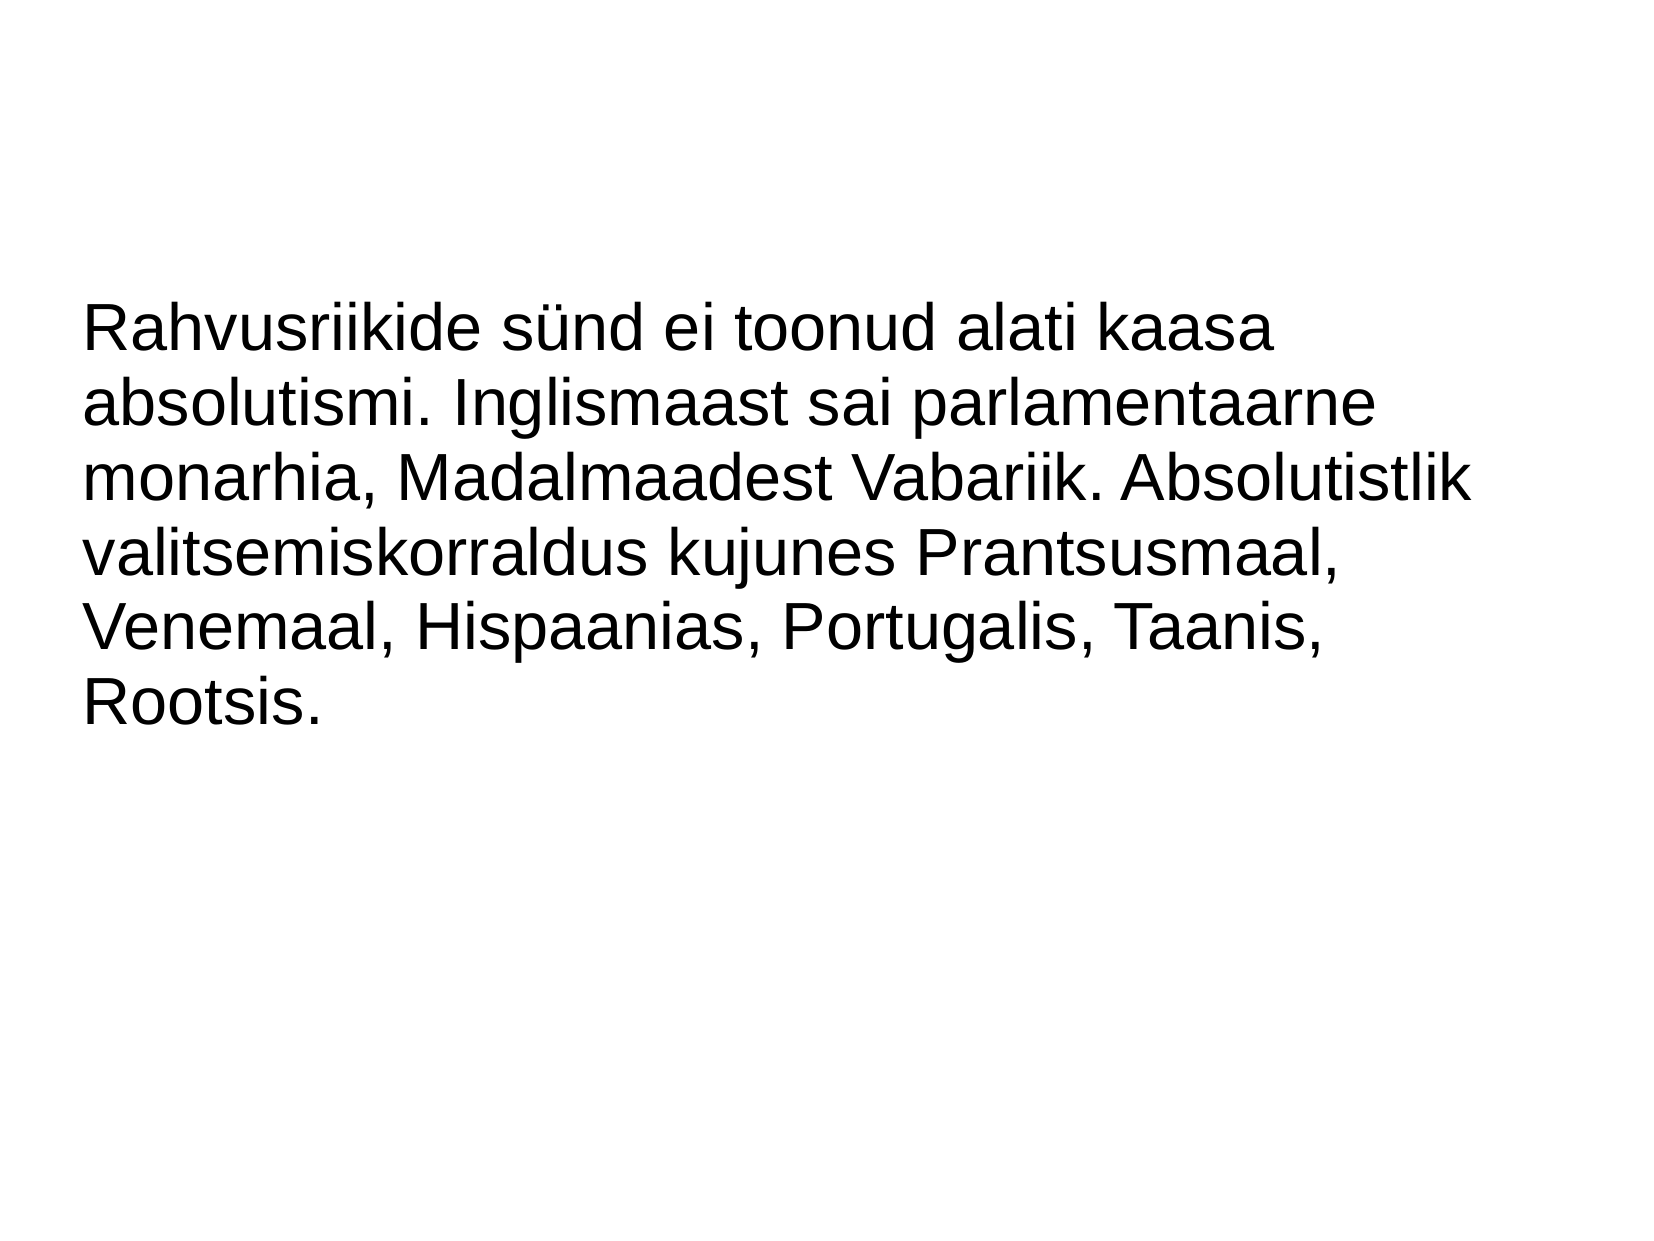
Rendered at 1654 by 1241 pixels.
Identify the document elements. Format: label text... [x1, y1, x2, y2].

list Rahvusriikide sünd ei toonud alati kaasa absolutismi. Inglismaast sai parlamentaarne monarhia, Madalmaadest Vabariik. Absolutistlik valitsemiskorraldus kujunes Prantsusmaal, Venemaal, Hispaanias, Portugalis, Taanis, Rootsis. [82, 290, 1538, 1010]
